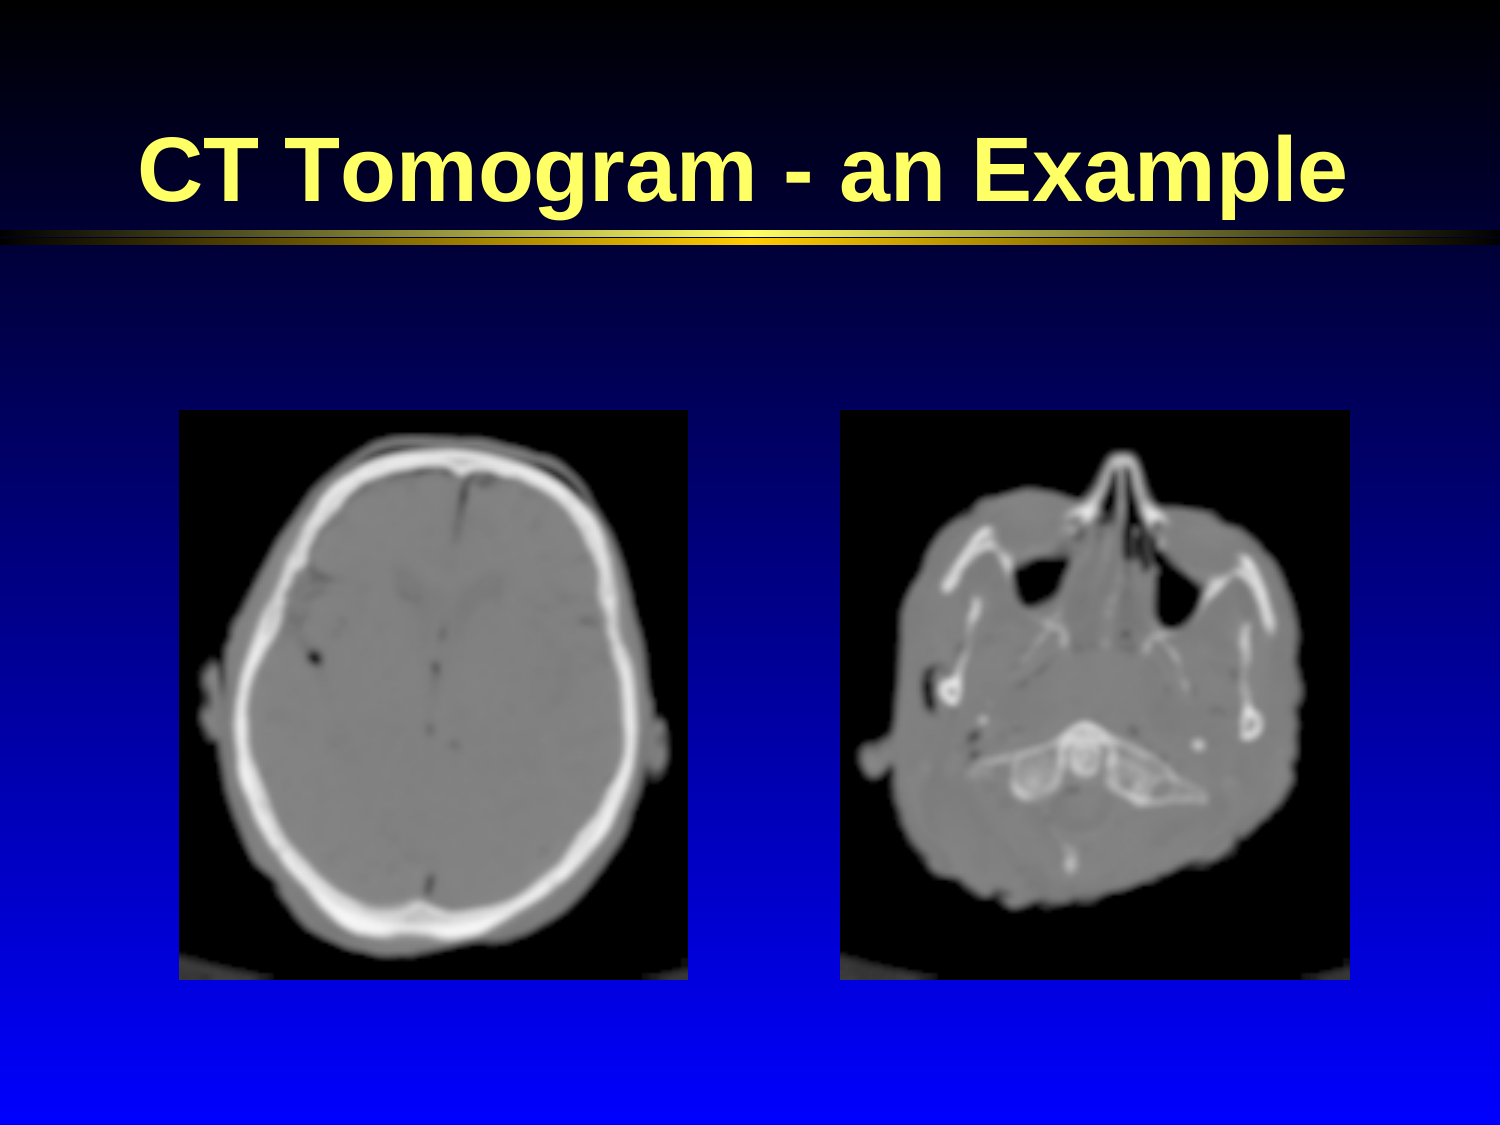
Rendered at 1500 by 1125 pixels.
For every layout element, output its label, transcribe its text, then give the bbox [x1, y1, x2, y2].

title CT Tomogram - an Example [99, 37, 1388, 225]
picture [179, 410, 688, 980]
picture [840, 410, 1350, 980]
